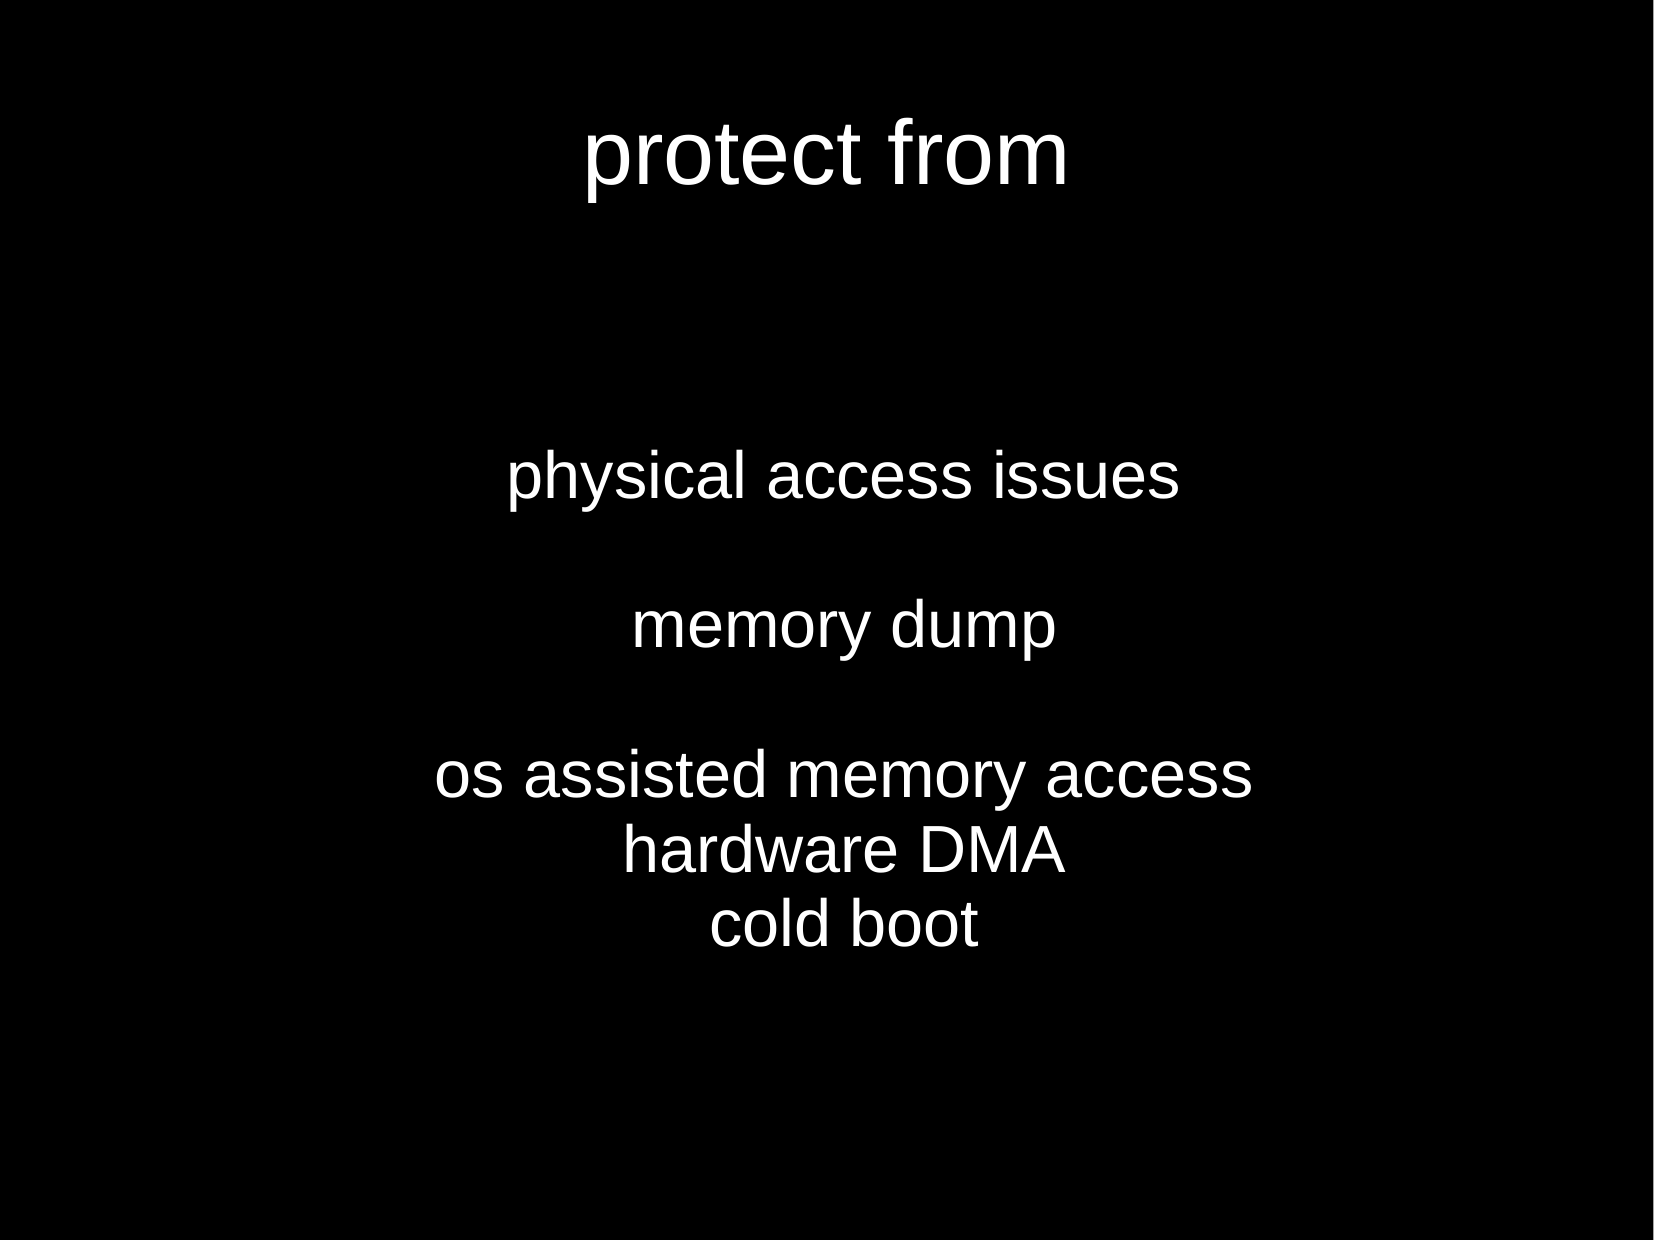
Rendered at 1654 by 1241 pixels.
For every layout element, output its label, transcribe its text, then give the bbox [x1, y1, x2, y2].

title protect from [82, 56, 1571, 250]
subtitle physical access issues memory dump os assisted memory access hardware DMA cold boot [82, 297, 1571, 1102]
